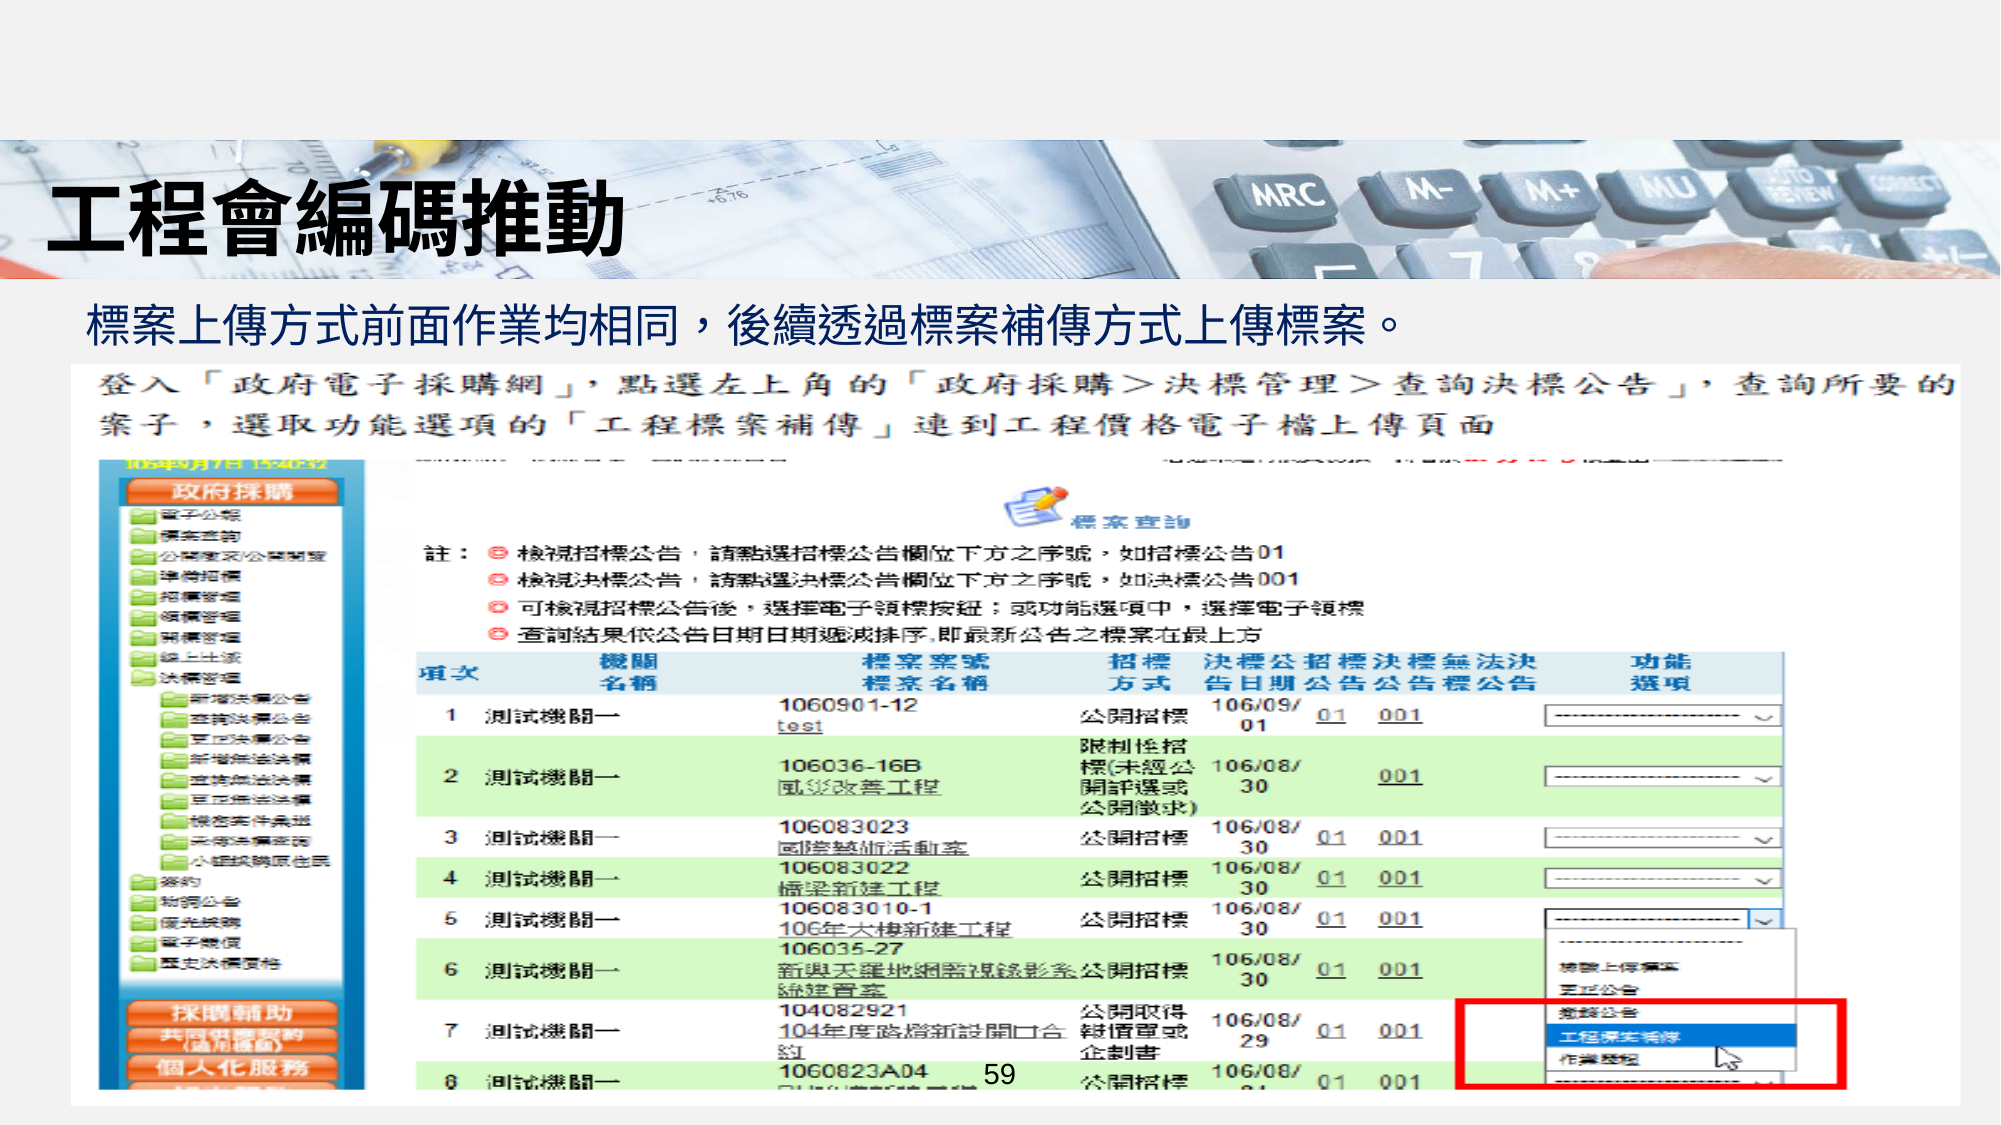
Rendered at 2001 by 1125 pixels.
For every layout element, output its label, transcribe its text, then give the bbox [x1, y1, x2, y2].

text_box 59 [662, 1042, 1338, 1103]
text_box 標案上傳方式前面作業均相同，後續透過標案補傳方式上傳標案。 [70, 289, 1946, 360]
text_box [0, 141, 2000, 278]
text_box 工程會編碼推動 [29, 158, 1569, 275]
picture [70, 364, 1961, 1106]
